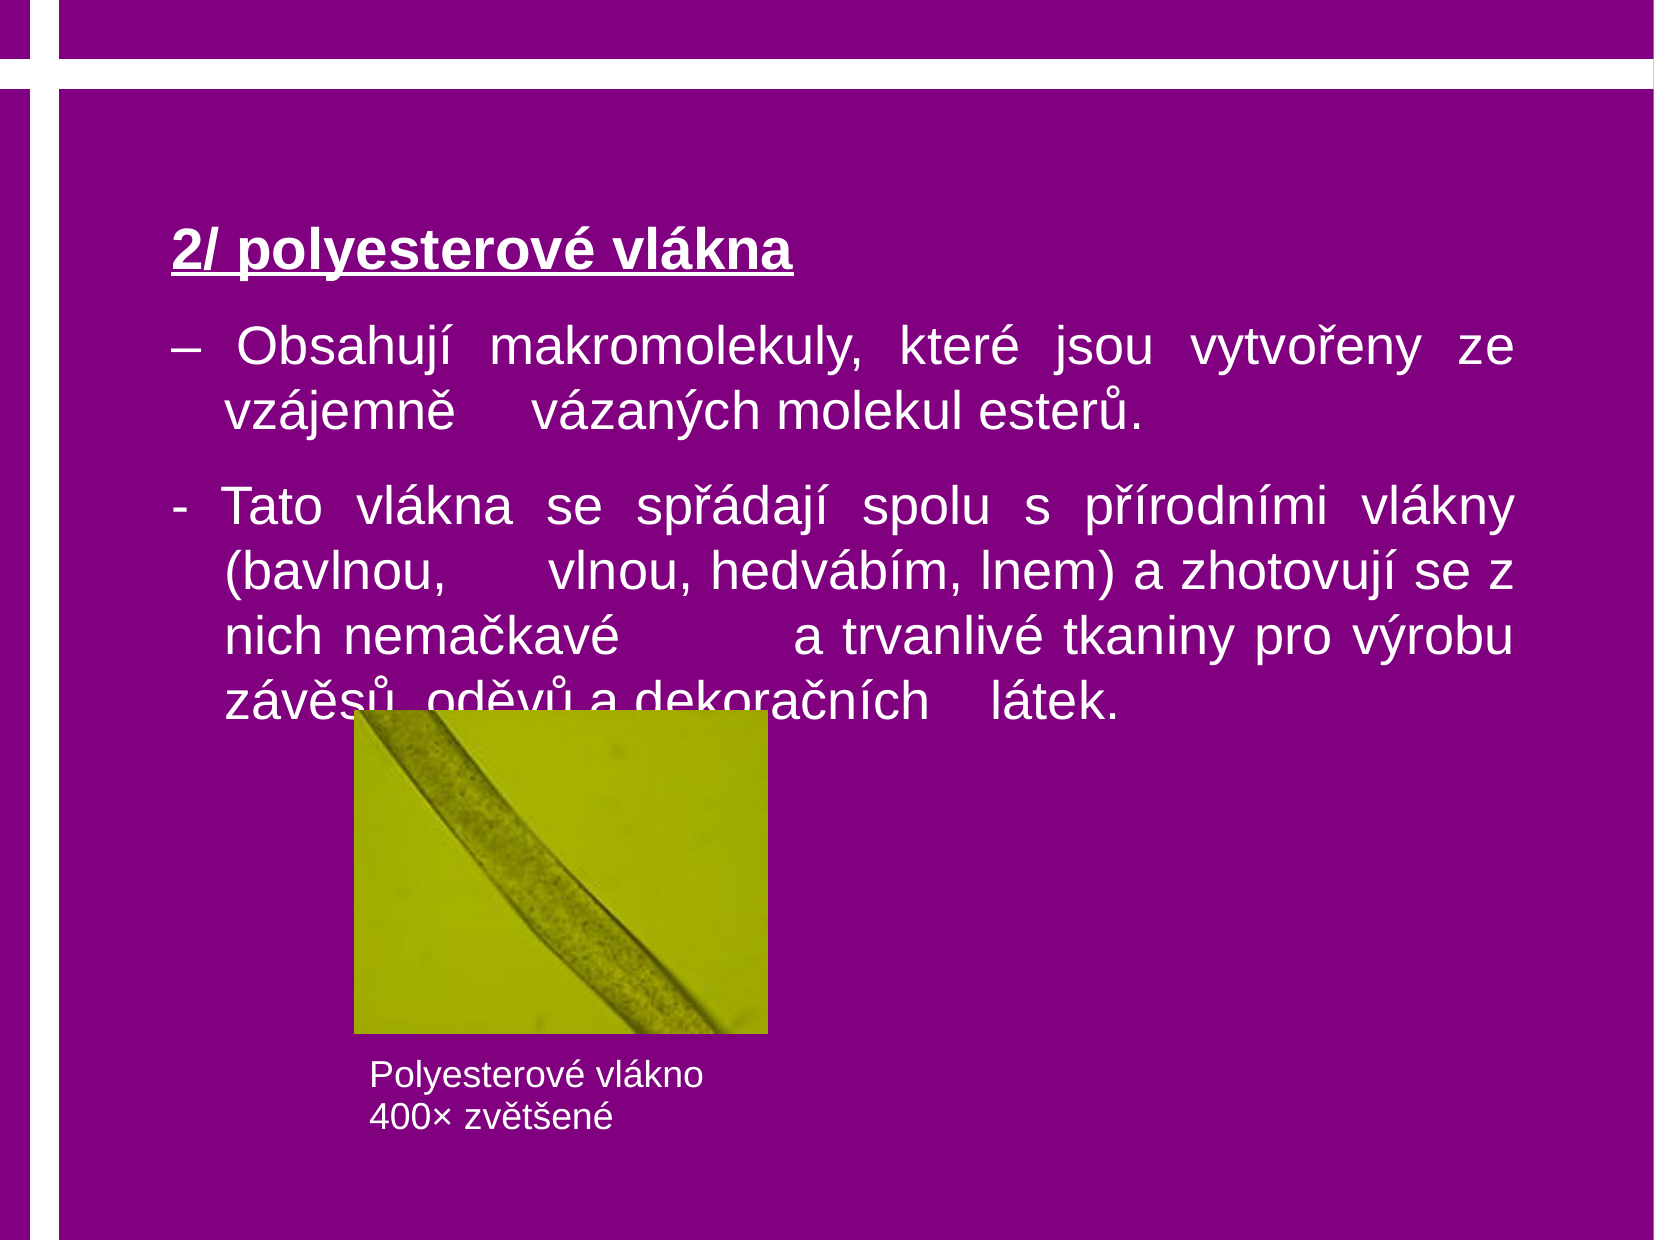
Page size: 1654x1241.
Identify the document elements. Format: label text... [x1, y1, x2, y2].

text_box Polyesterové vlákno 400× zvětšené [354, 1003, 974, 1145]
text_box [0, 0, 1654, 1240]
list 2/ polyesterové vlákna – Obsahují makromolekuly, které jsou vytvořeny ze vzájemně vázaných molekul esterů. - Tato vlákna se spřádají spolu s přírodními vlákny (bavlnou, vlnou, hedvábím, lnem) a zhotovují se z nich nemačkavé a trvanlivé tkaniny pro výrobu závěsů, oděvů a dekoračních látek. [82, 210, 1571, 1030]
picture [354, 710, 768, 1003]
